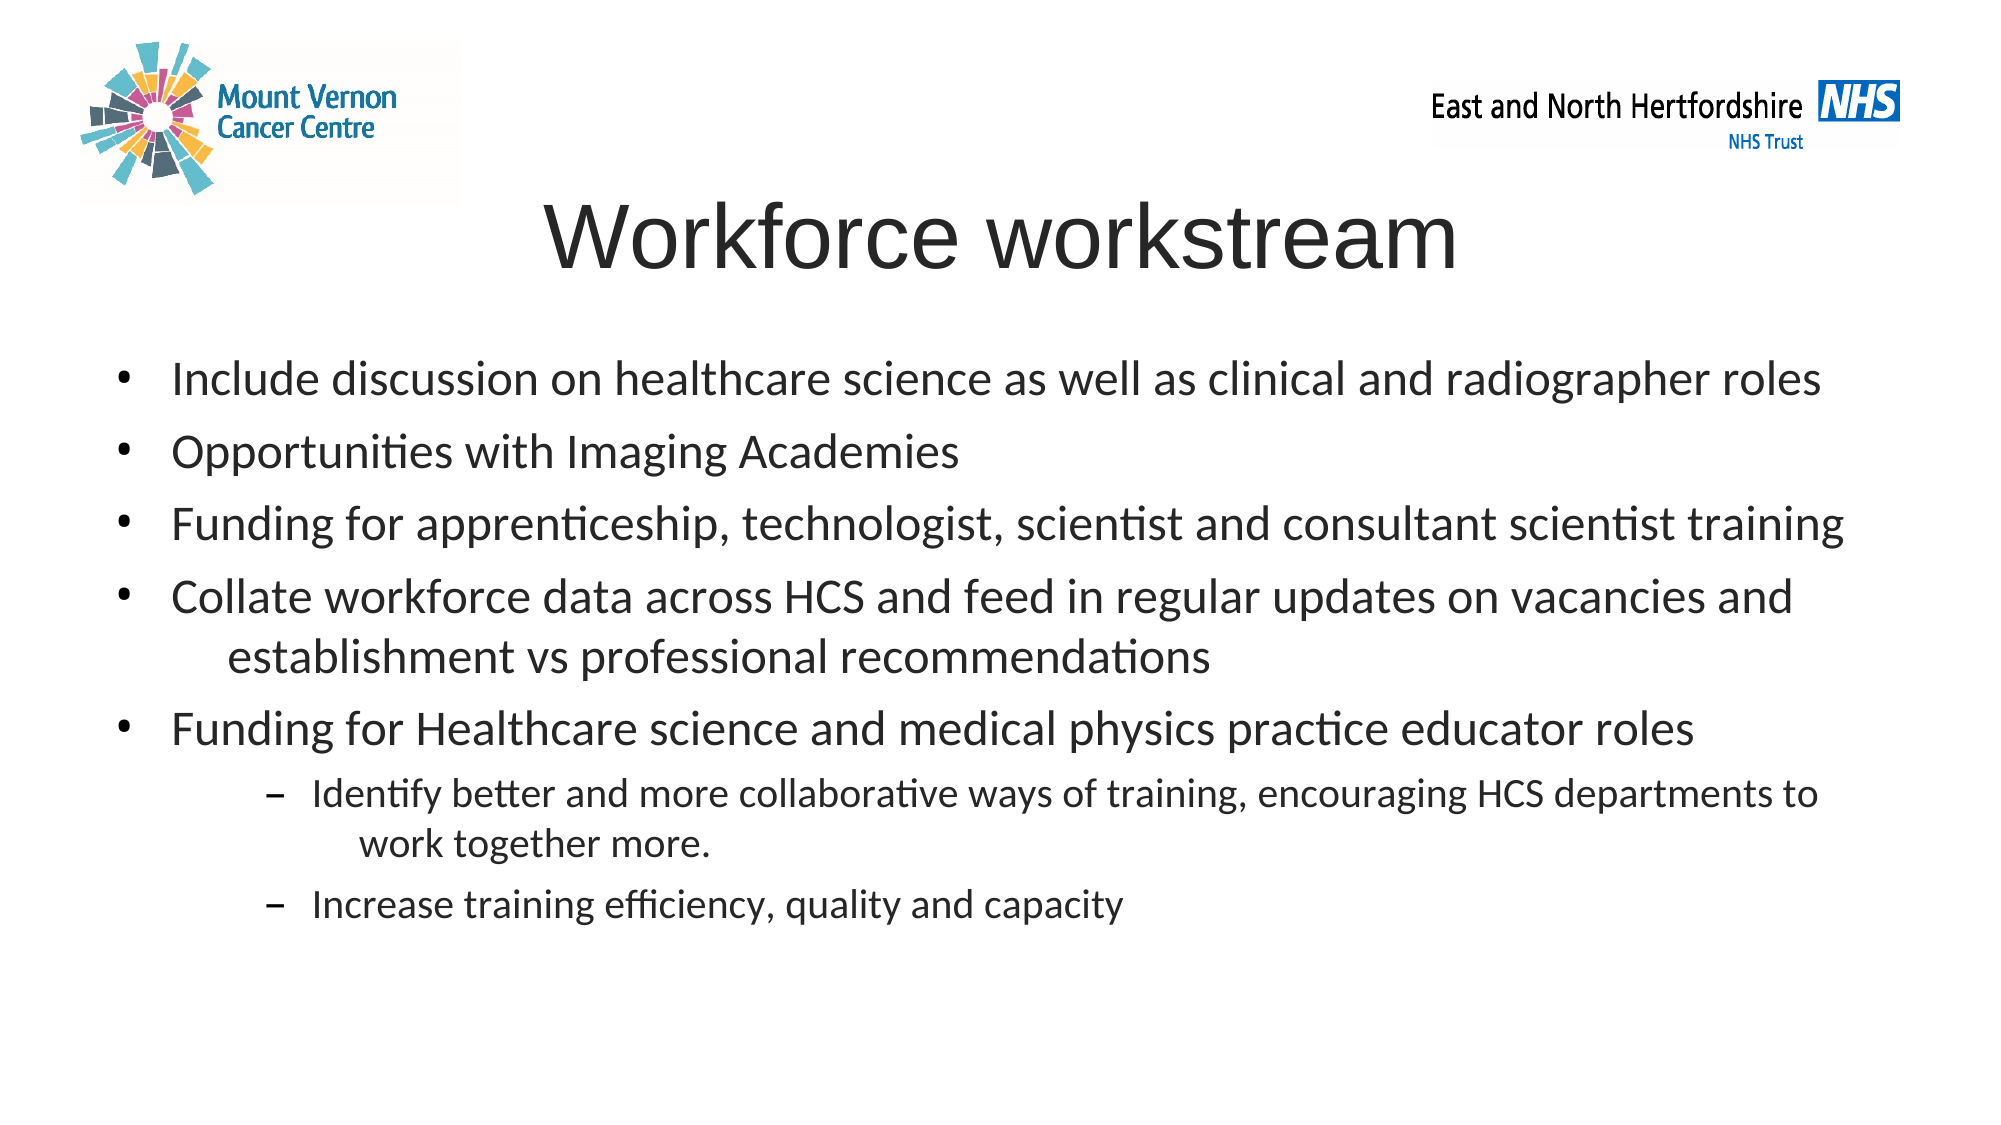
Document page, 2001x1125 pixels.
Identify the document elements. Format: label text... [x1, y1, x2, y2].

list Include discussion on healthcare science as well as clinical and radiographer roles Opportunities with Imaging Academies Funding for apprenticeship, technologist, scientist and consultant scientist training Collate workforce data across HCS and feed in regular updates on vacancies and establishment vs professional recommendations Funding for Healthcare science and medical physics practice educator roles Identify better and more collaborative ways of training, encouraging HCS departments to work together more. Increase training efficiency, quality and capacity [99, 338, 1900, 1005]
title Workforce workstream [102, 148, 1903, 315]
